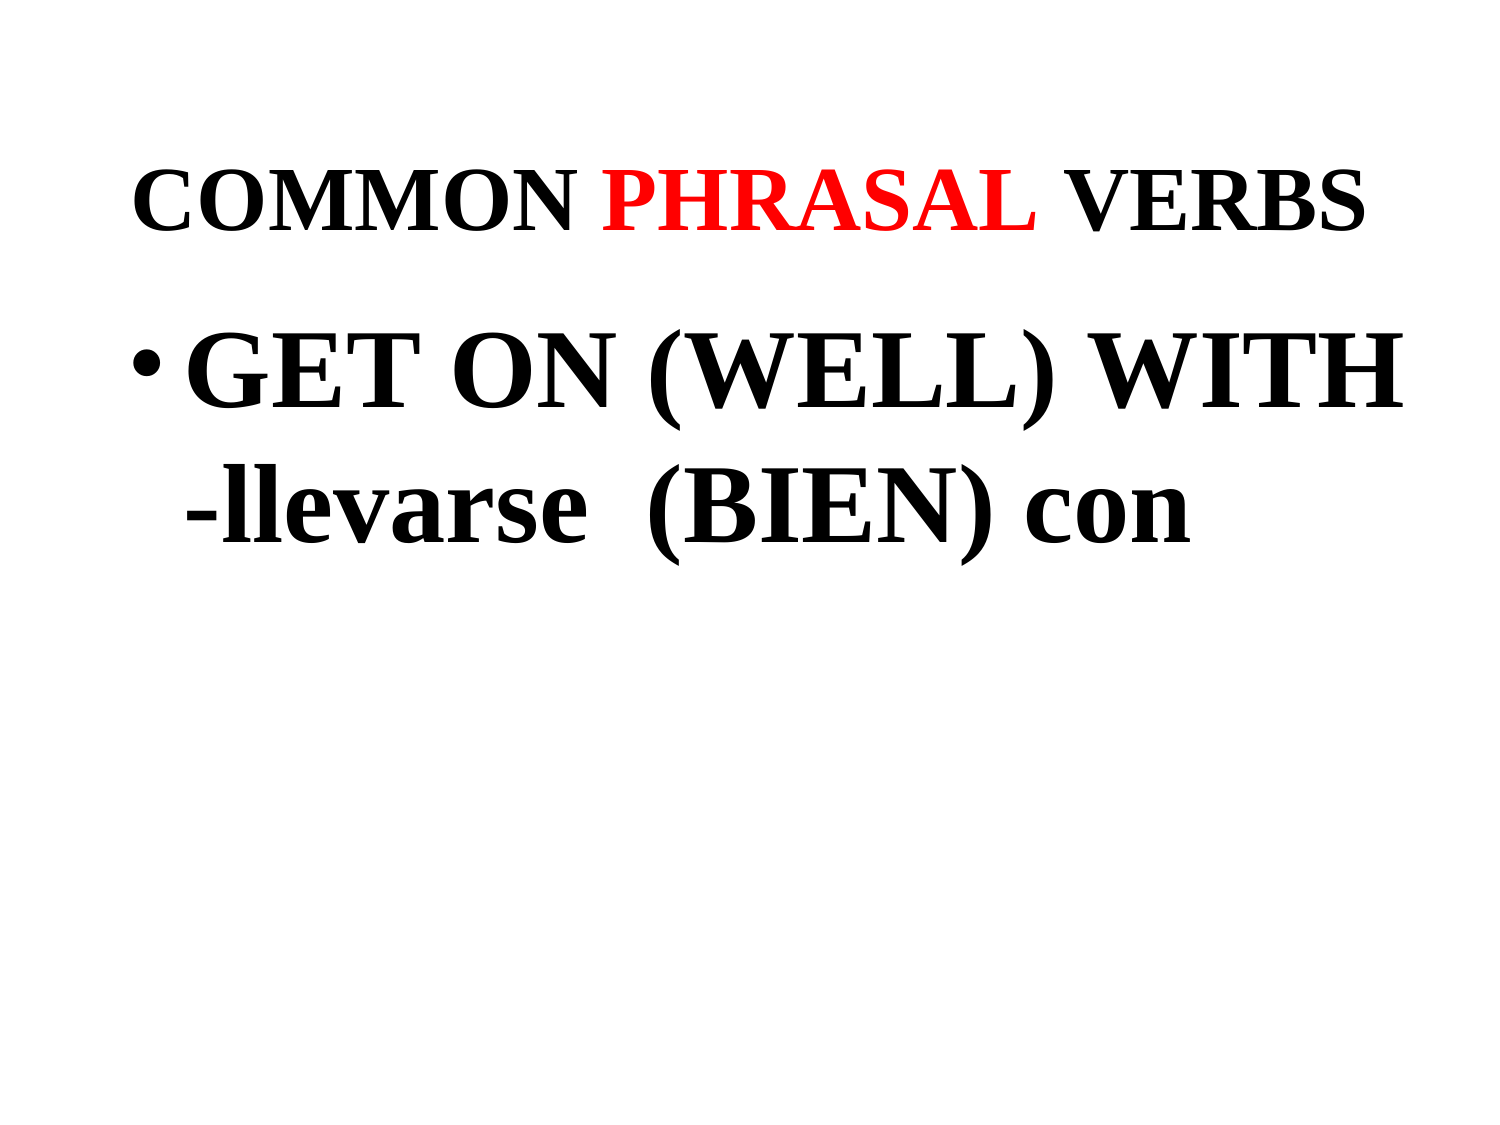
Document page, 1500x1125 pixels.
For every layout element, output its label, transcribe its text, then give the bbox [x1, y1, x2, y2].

title COMMON PHRASAL VERBS [112, 99, 1388, 287]
list GET ON (WELL) WITH -llevarse (BIEN) con [112, 287, 1436, 1000]
